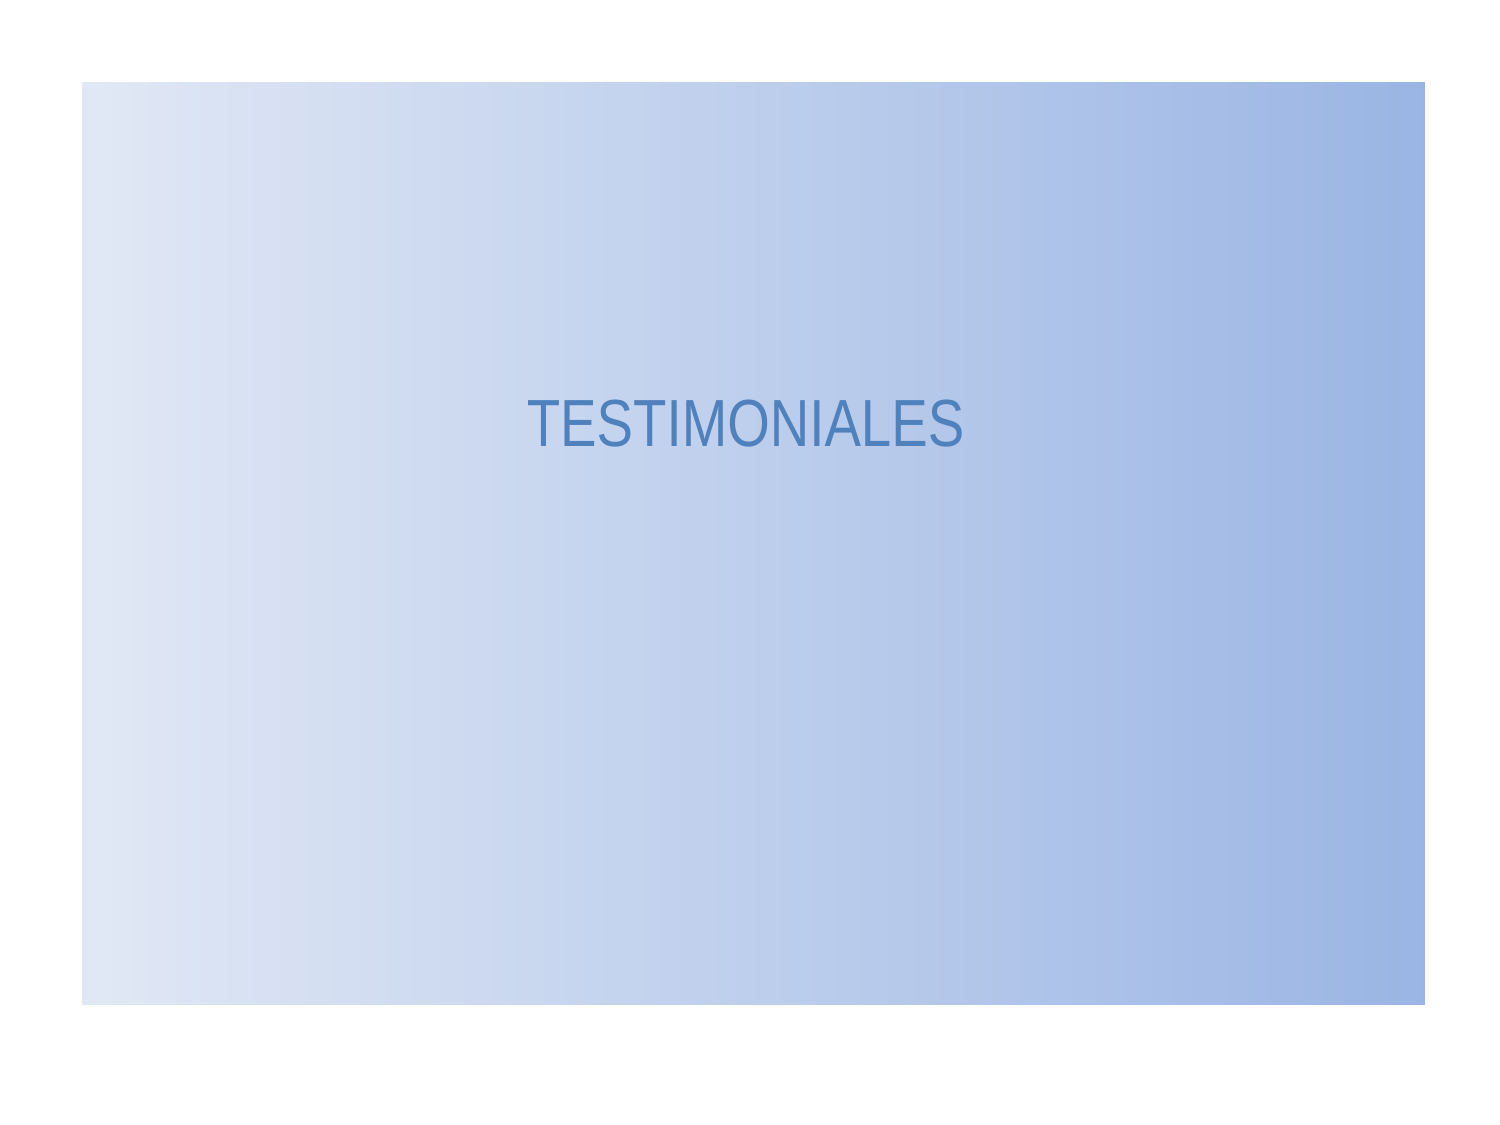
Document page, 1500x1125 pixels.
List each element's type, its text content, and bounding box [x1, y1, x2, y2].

list TESTIMONIALES [81, 82, 1425, 1006]
